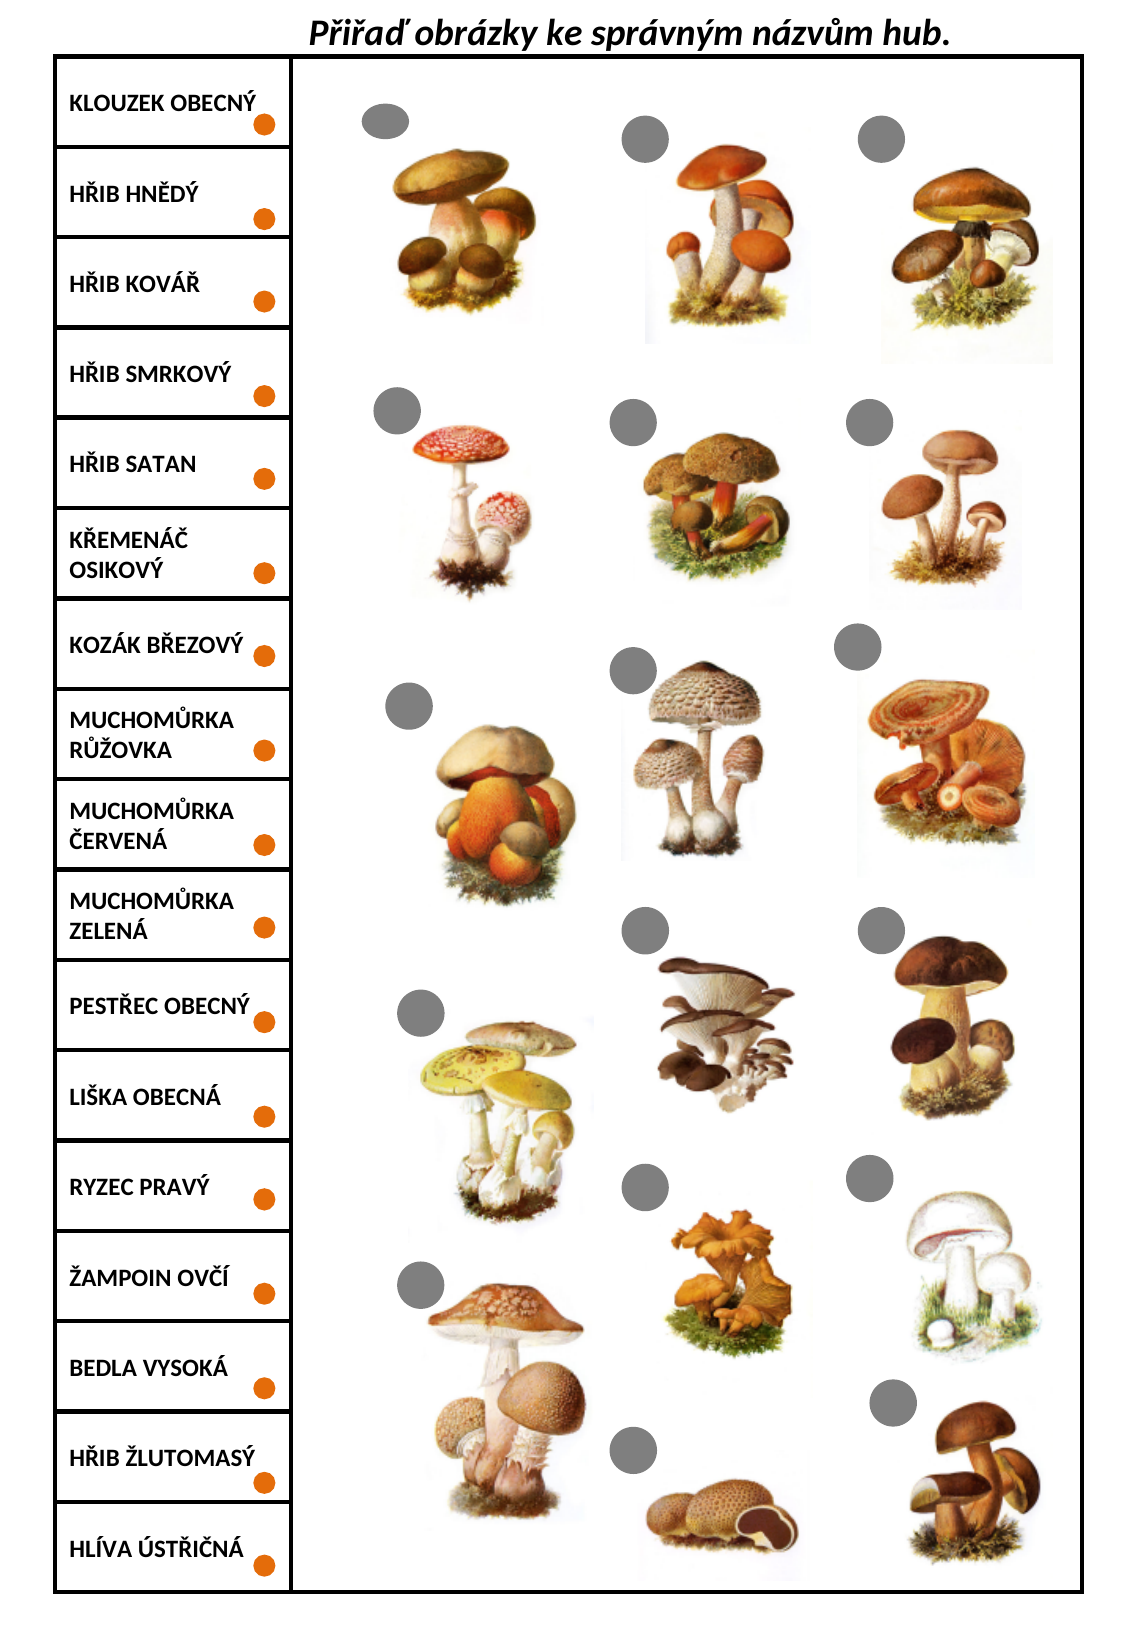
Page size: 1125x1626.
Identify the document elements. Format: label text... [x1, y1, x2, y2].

text_box KOZÁK BŘEZOVÝ [54, 598, 291, 688]
text_box [609, 1426, 658, 1475]
picture [869, 918, 1035, 1135]
text_box MUCHOMŮRKA RŮŽOVKA [54, 688, 291, 779]
text_box [255, 647, 274, 665]
text_box PESTŘEC OBECNÝ [54, 959, 291, 1050]
picture [397, 410, 549, 609]
text_box [857, 907, 906, 955]
text_box [361, 103, 410, 140]
text_box [621, 1163, 669, 1212]
text_box Přiřaď obrázky ke správným názvům hub. [293, 0, 968, 61]
text_box [373, 387, 421, 435]
text_box [255, 470, 274, 488]
picture [857, 647, 1035, 878]
text_box [397, 1261, 445, 1309]
text_box [255, 1556, 274, 1575]
text_box HLÍVA ÚSTŘIČNÁ [54, 1501, 291, 1593]
text_box [846, 398, 894, 447]
text_box [255, 741, 274, 760]
text_box [255, 1013, 274, 1032]
text_box [857, 115, 906, 163]
text_box [255, 1107, 274, 1126]
text_box [255, 210, 274, 228]
picture [633, 918, 814, 1154]
text_box [255, 1284, 274, 1303]
text_box HŘIB ŽLUTOMASÝ [54, 1411, 291, 1501]
text_box MUCHOMŮRKA ČERVENÁ [54, 779, 291, 869]
picture [633, 1450, 810, 1581]
text_box [255, 1379, 274, 1398]
text_box [255, 115, 274, 134]
text_box LIŠKA OBECNÁ [54, 1050, 291, 1140]
text_box [255, 836, 274, 854]
picture [869, 410, 1022, 610]
text_box KŘEMENÁČ OSIKOVÝ [54, 508, 291, 598]
picture [645, 127, 811, 344]
text_box [609, 647, 657, 695]
picture [408, 1273, 607, 1532]
text_box [255, 1190, 274, 1209]
text_box [255, 918, 274, 937]
text_box HŘIB HNĚDÝ [54, 147, 291, 237]
text_box BEDLA VYSOKÁ [54, 1321, 291, 1411]
text_box ŽAMPOIN OVČÍ [54, 1230, 291, 1321]
picture [881, 139, 1053, 364]
text_box HŘIB SMRKOVÝ [54, 327, 291, 417]
text_box [609, 398, 657, 447]
text_box [255, 564, 274, 583]
picture [420, 706, 588, 925]
text_box [834, 623, 882, 671]
text_box [385, 682, 433, 730]
text_box [846, 1154, 894, 1203]
picture [385, 127, 544, 335]
text_box [255, 1473, 274, 1492]
text_box KLOUZEK OBECNÝ [54, 56, 291, 147]
text_box [621, 906, 670, 955]
text_box [255, 292, 274, 311]
text_box [397, 989, 445, 1037]
text_box MUCHOMŮRKA ZELENÁ [54, 869, 291, 959]
picture [633, 398, 801, 618]
text_box RYZEC PRAVÝ [54, 1140, 291, 1230]
text_box [255, 387, 274, 406]
picture [893, 1379, 1053, 1588]
picture [408, 1001, 594, 1243]
text_box HŘIB SATAN [54, 417, 291, 508]
text_box [869, 1379, 917, 1427]
picture [904, 1190, 1047, 1367]
text_box [621, 115, 669, 163]
picture [645, 1178, 813, 1398]
picture [621, 658, 777, 861]
text_box HŘIB KOVÁŘ [54, 237, 291, 327]
